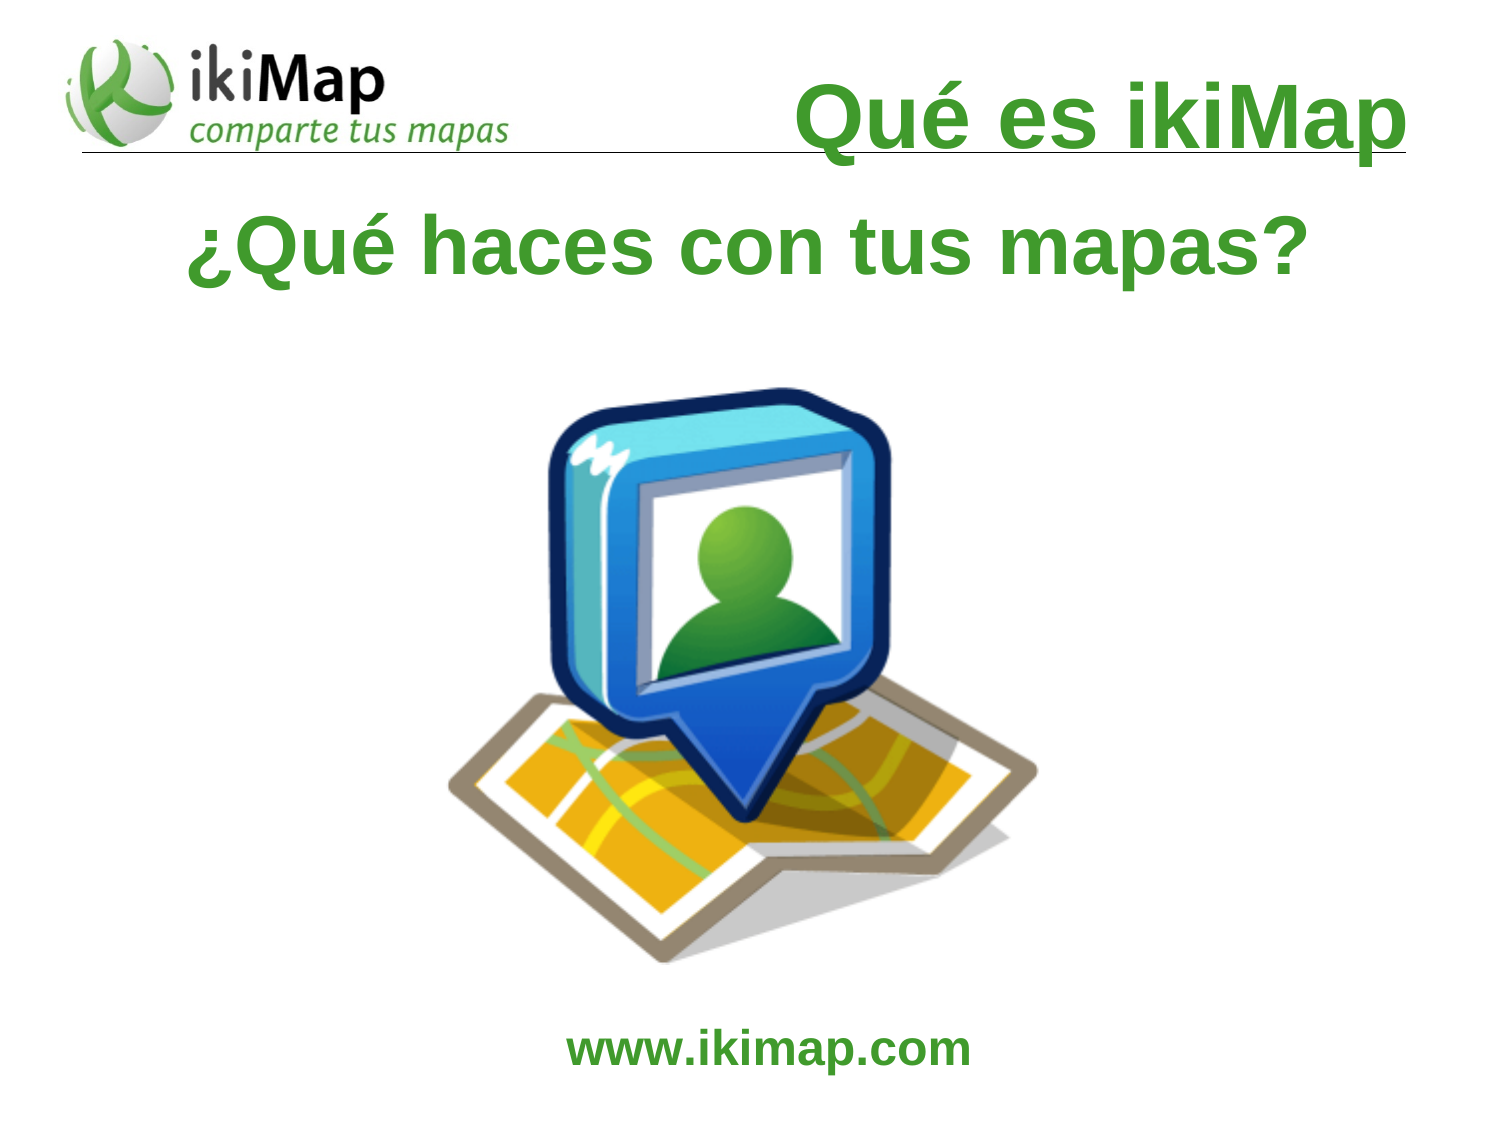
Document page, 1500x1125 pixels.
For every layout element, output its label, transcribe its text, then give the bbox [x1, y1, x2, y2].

picture [58, 35, 526, 152]
picture [445, 366, 1043, 965]
text_box www.ikimap.com [551, 1007, 988, 1084]
text_box Qué es ikiMap [778, 49, 1426, 175]
text_box ¿Qué haces con tus mapas? [169, 183, 1328, 299]
